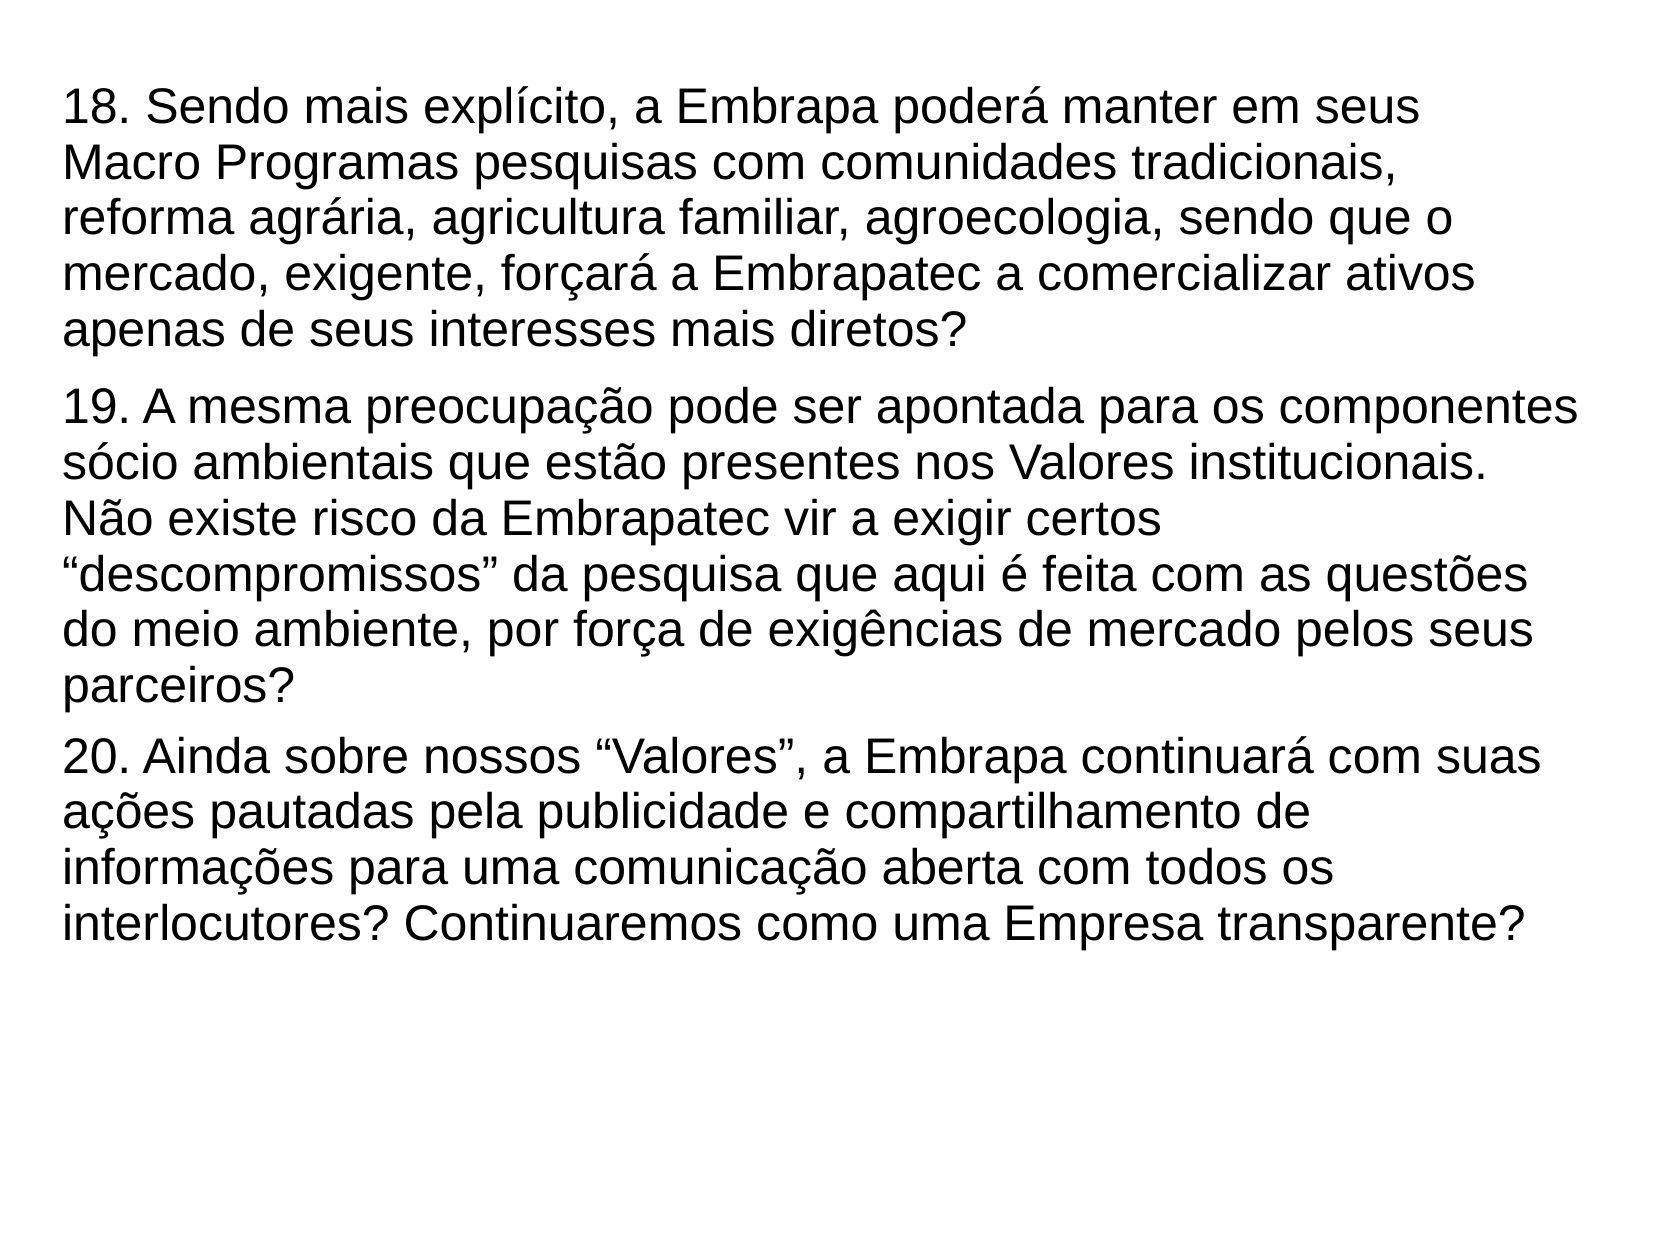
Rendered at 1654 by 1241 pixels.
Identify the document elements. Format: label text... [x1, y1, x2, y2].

text_box 18. Sendo mais explícito, a Embrapa poderá manter em seus Macro Programas pesquisas com comunidades tradicionais, reforma agrária, agricultura familiar, agroecologia, sendo que o mercado, exigente, forçará a Embrapatec a comercializar ativos apenas de seus interesses mais diretos? [47, 70, 1571, 365]
text_box 20. Ainda sobre nossos “Valores”, a Embrapa continuará com suas ações pautadas pela publicidade e compartilhamento de informações para uma comunicação aberta com todos os interlocutores? Continuaremos como uma Empresa transparente? [47, 720, 1607, 959]
text_box 19. A mesma preocupação pode ser apontada para os componentes sócio ambientais que estão presentes nos Valores institucionais. Não existe risco da Embrapatec vir a exigir certos “descompromissos” da pesquisa que aqui é feita com as questões do meio ambiente, por força de exigências de mercado pelos seus parceiros? [47, 371, 1607, 720]
